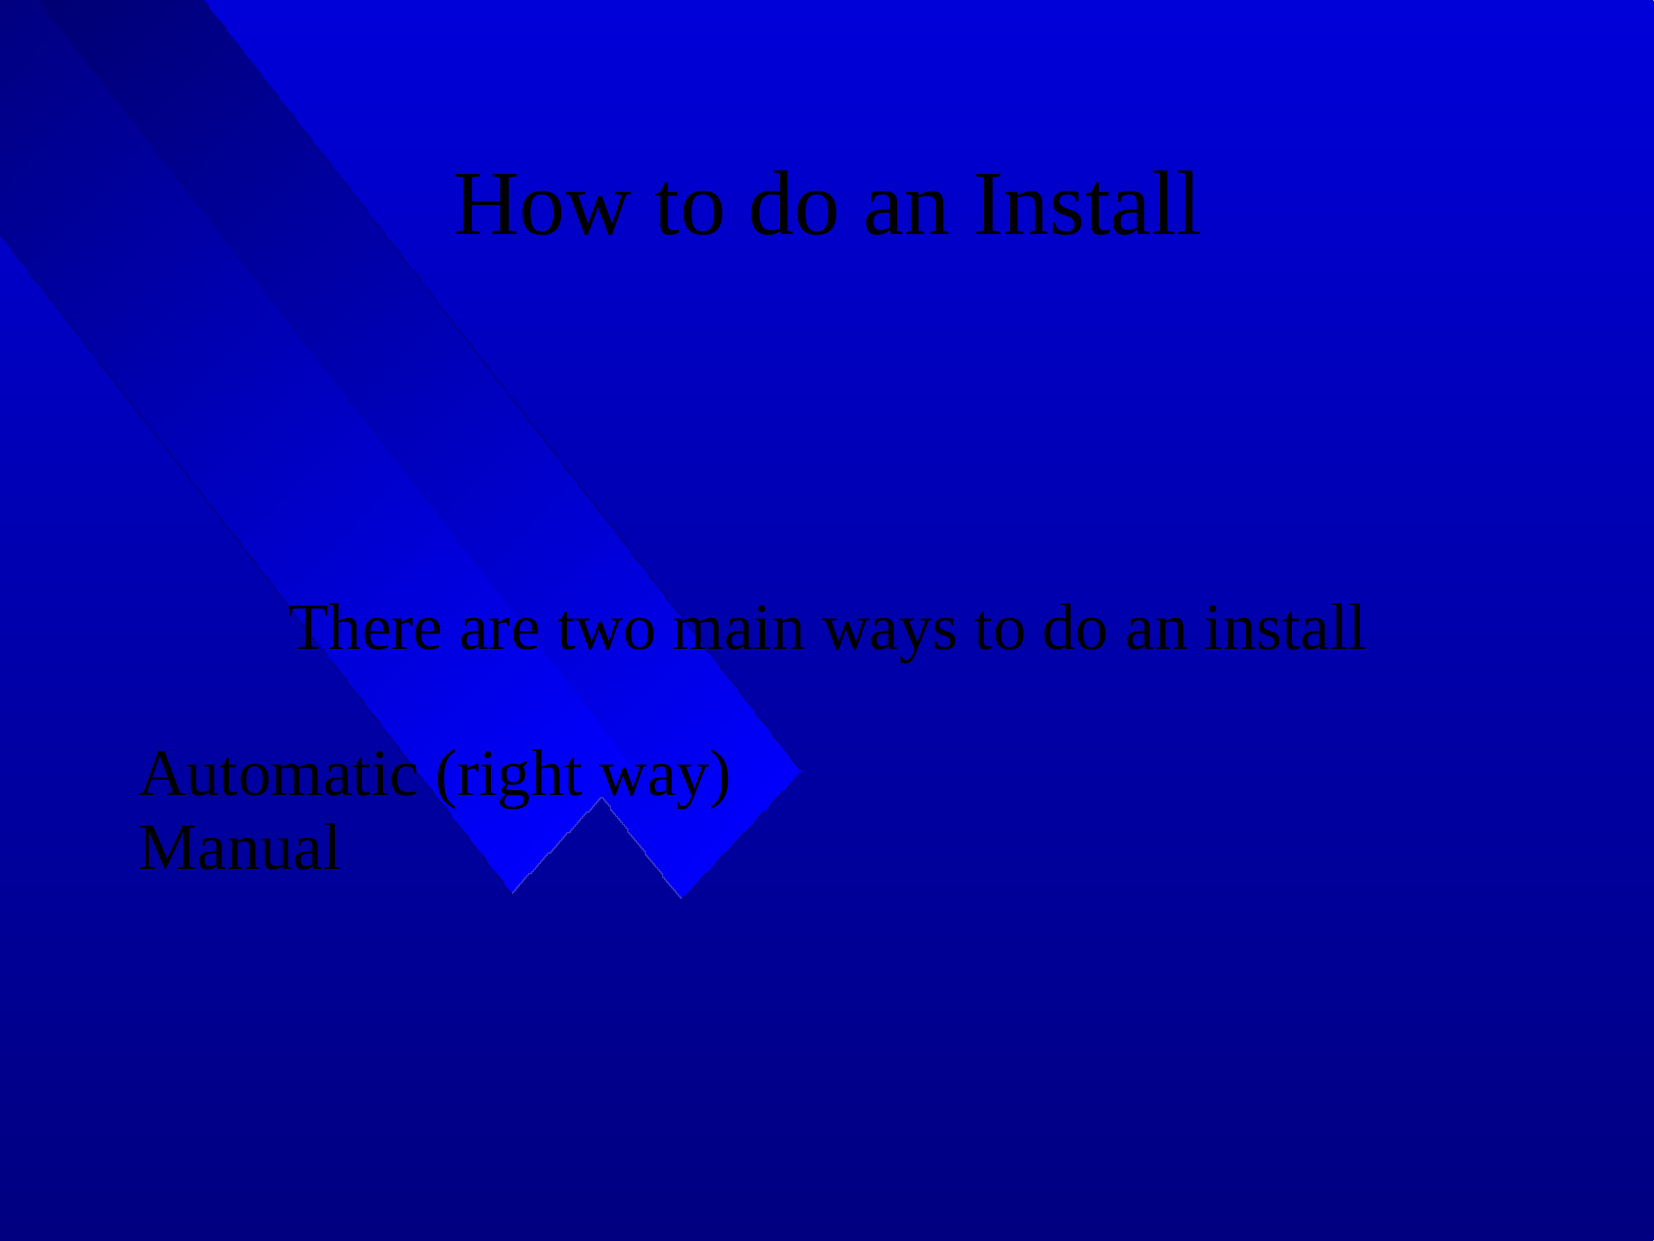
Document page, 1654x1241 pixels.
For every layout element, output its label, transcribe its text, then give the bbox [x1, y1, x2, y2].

subtitle There are two main ways to do an install Automatic (right way) Manual [122, 346, 1535, 1128]
title How to do an Install [122, 99, 1535, 307]
